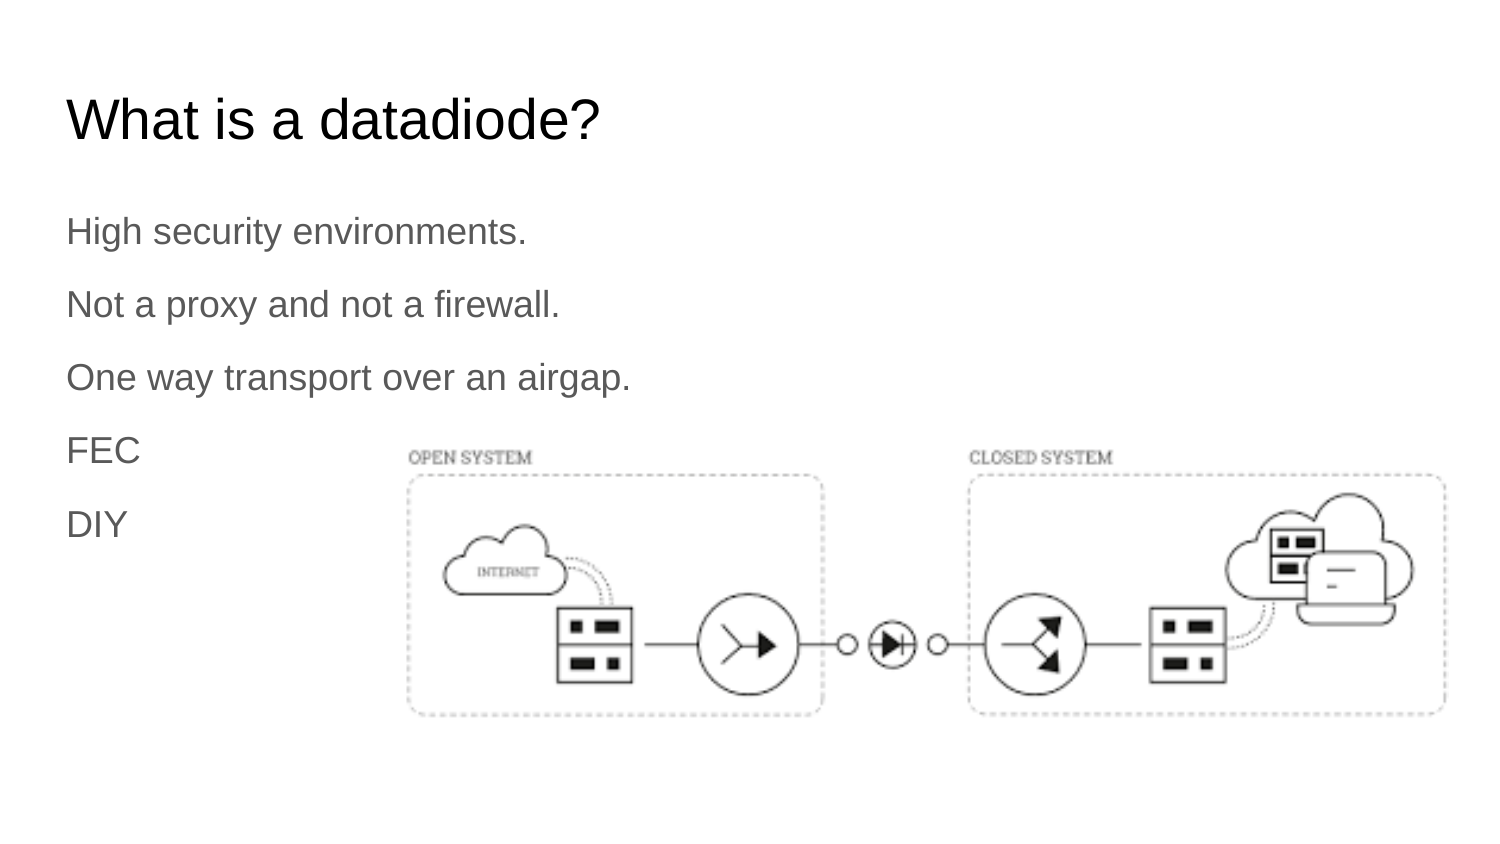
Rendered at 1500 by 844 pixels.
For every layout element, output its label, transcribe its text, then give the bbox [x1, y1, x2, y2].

picture [405, 446, 1449, 720]
list High security environments. Not a proxy and not a firewall. One way transport over an airgap. FEC DIY [51, 189, 1449, 750]
title What is a datadiode? [51, 72, 1449, 167]
